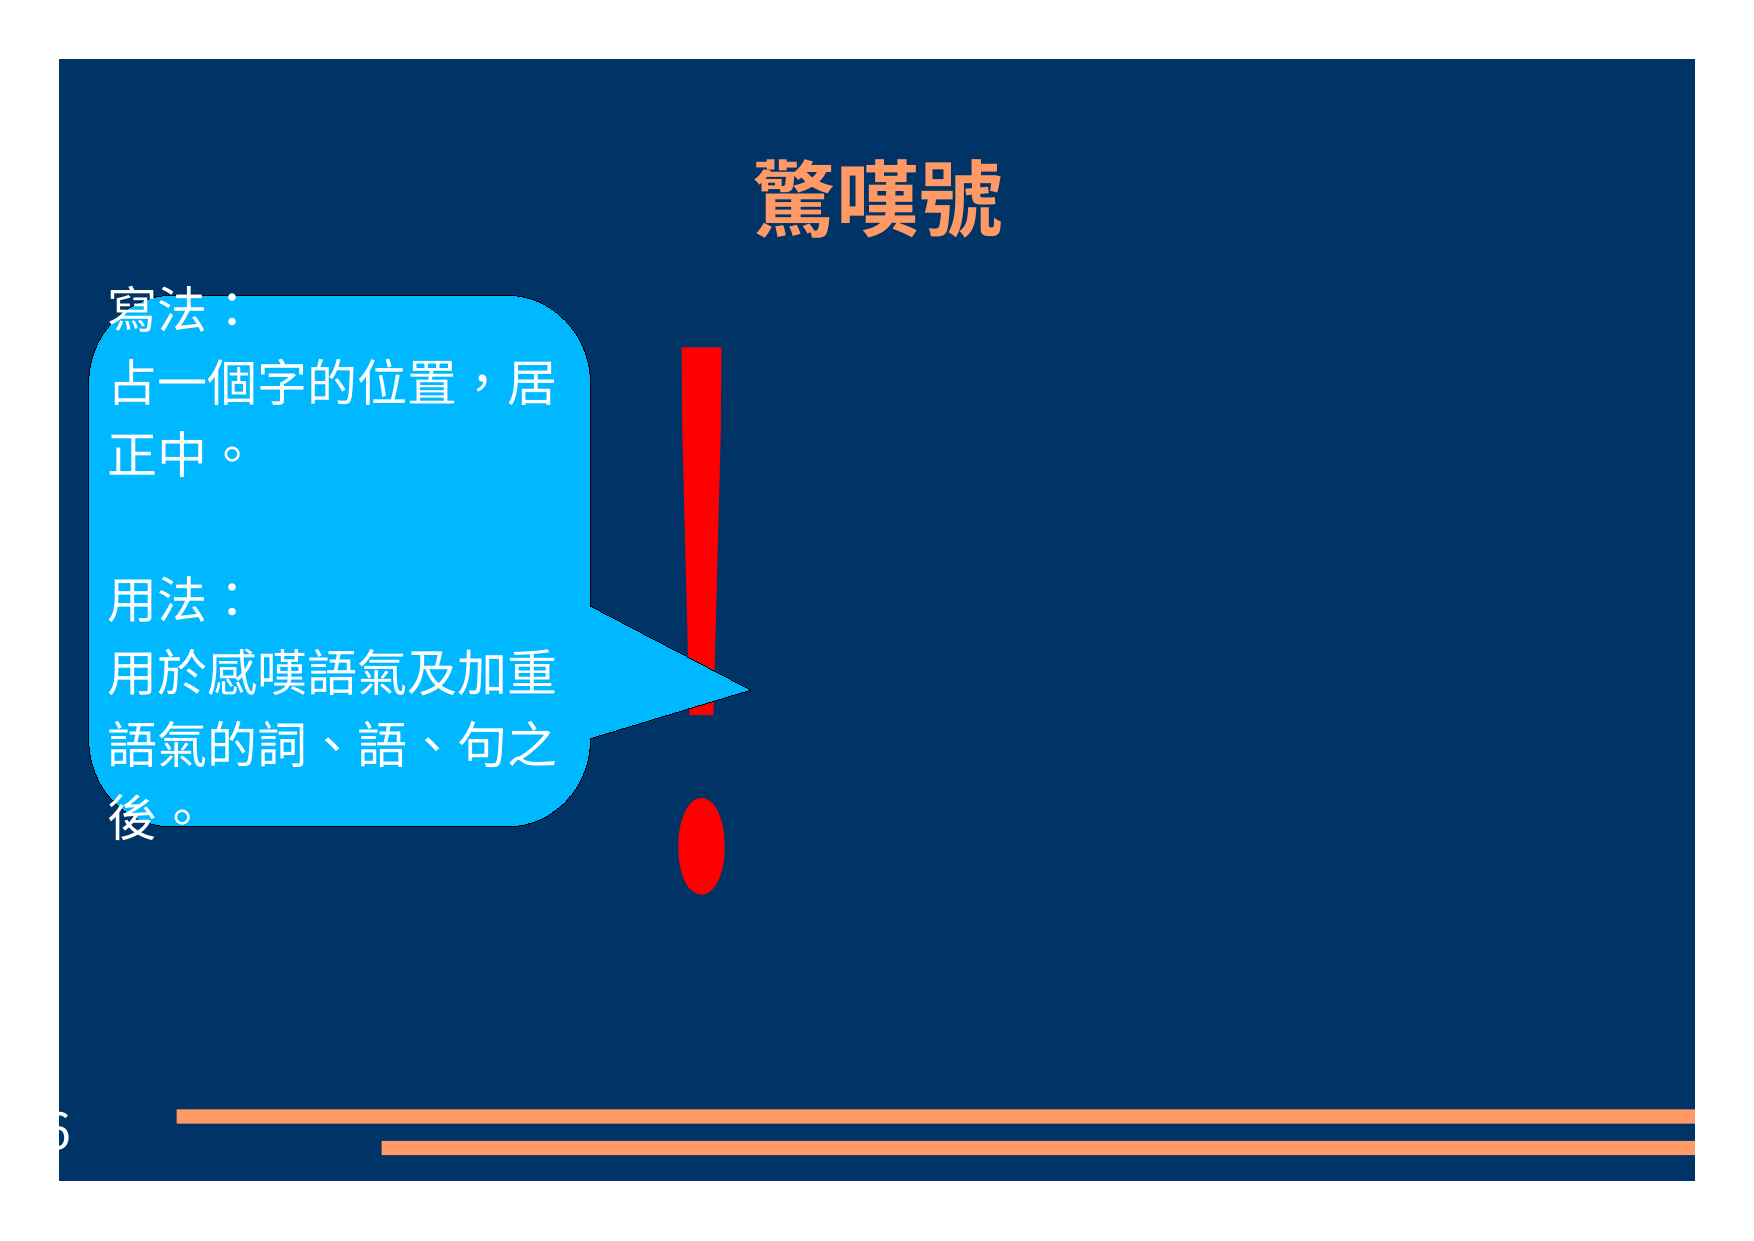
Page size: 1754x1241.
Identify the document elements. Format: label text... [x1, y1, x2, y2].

picture [430, 185, 1340, 1075]
text_box 寫法： 占一個字的位置，居正中。 用法： 用於感嘆語氣及加重語氣的詞、語、句之後。 [88, 295, 751, 827]
text_box <編號> [130, 1091, 197, 1152]
title 驚嘆號 [179, 100, 1577, 289]
